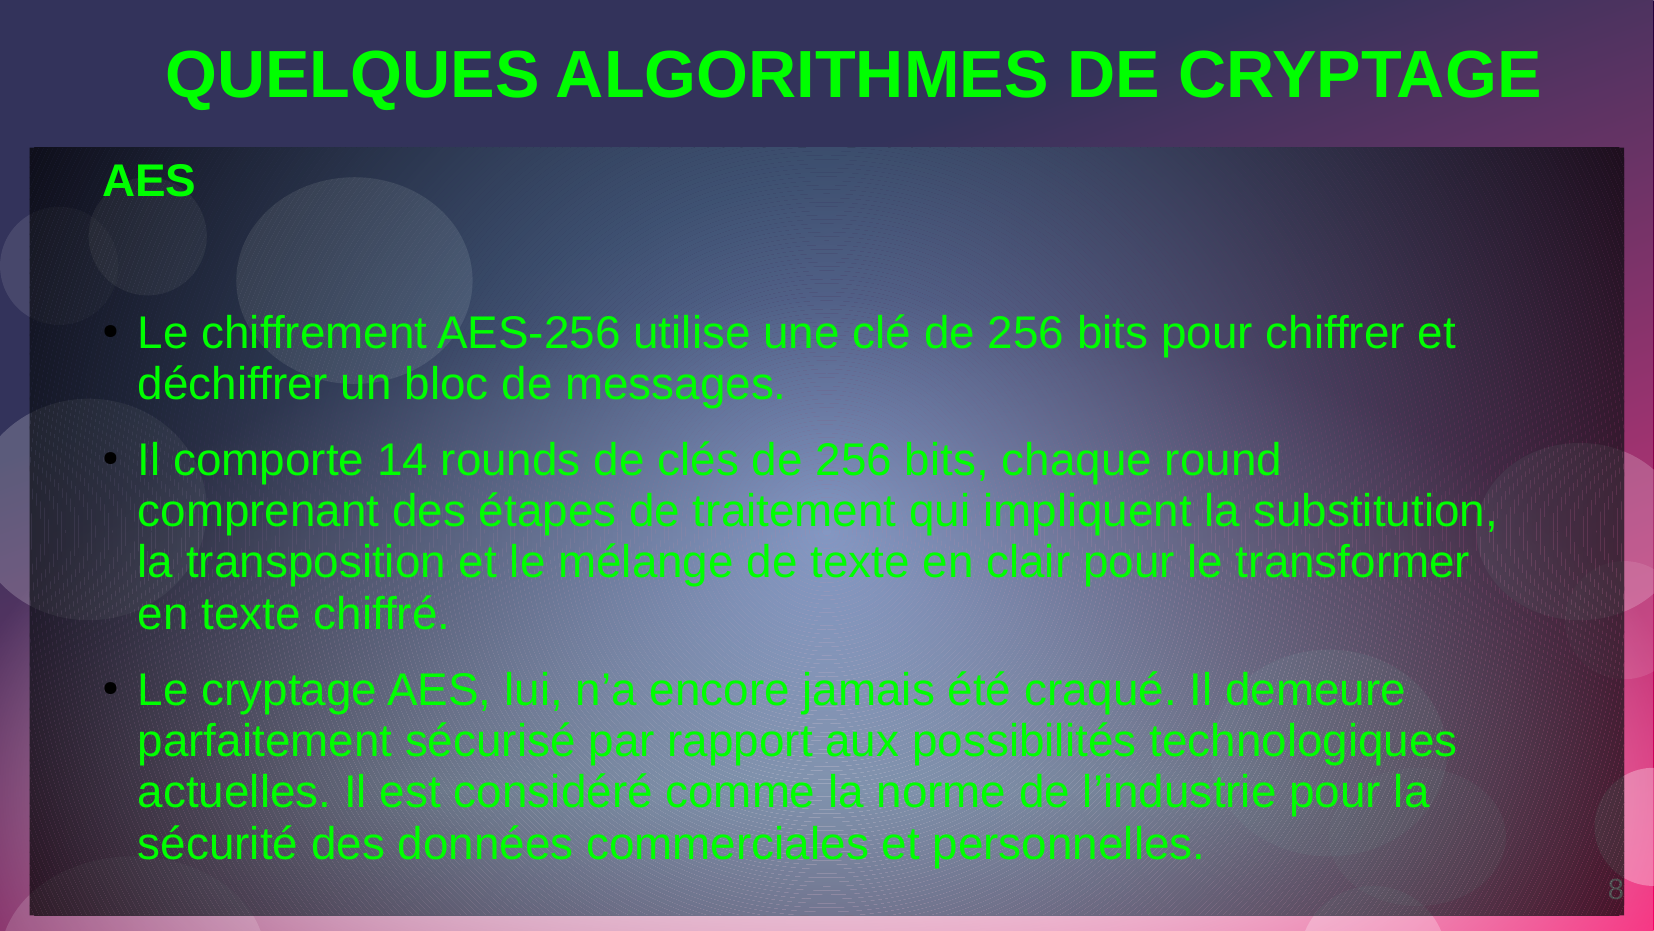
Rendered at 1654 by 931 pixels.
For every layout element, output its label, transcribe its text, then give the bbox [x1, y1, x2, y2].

text_box AES Le chiffrement AES-256 utilise une clé de 256 bits pour chiffrer et déchiffrer un bloc de messages. Il comporte 14 rounds de clés de 256 bits, chaque round comprenant des étapes de traitement qui impliquent la substitution, la transposition et le mélange de texte en clair pour le transformer en texte chiffré. Le cryptage AES, lui, n’a encore jamais été craqué. Il demeure parfaitement sécurisé par rapport aux possibilités technologiques actuelles. Il est considéré comme la norme de l’industrie pour la sécurité des données commerciales et personnelles. [87, 147, 1536, 886]
title Quelques algorithmes de cryptage [89, 15, 1567, 134]
text_box [29, 147, 1625, 916]
